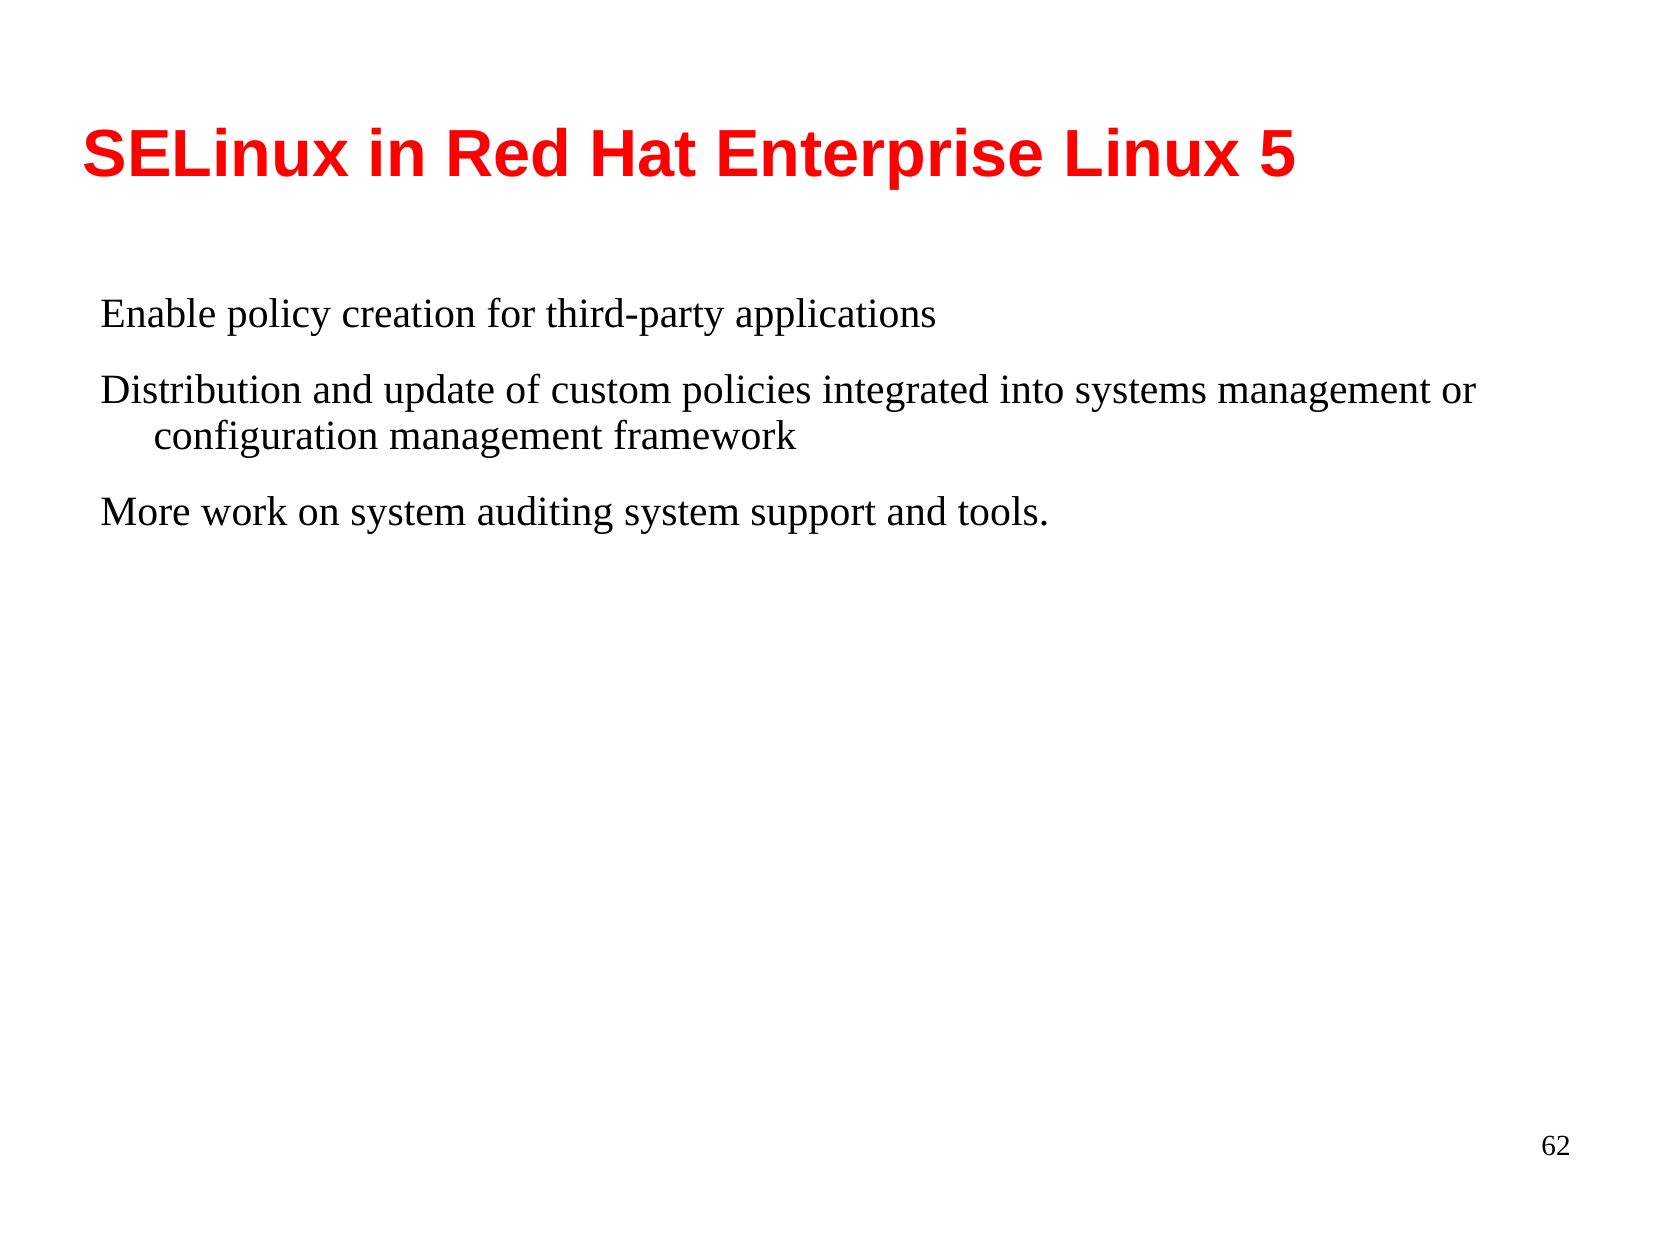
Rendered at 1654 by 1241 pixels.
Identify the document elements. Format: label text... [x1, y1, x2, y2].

list Enable policy creation for third-party applications Distribution and update of custom policies integrated into systems management or configuration management framework More work on system auditing system support and tools. [82, 290, 1571, 1109]
title SELinux in Red Hat Enterprise Linux 5 [82, 49, 1571, 257]
